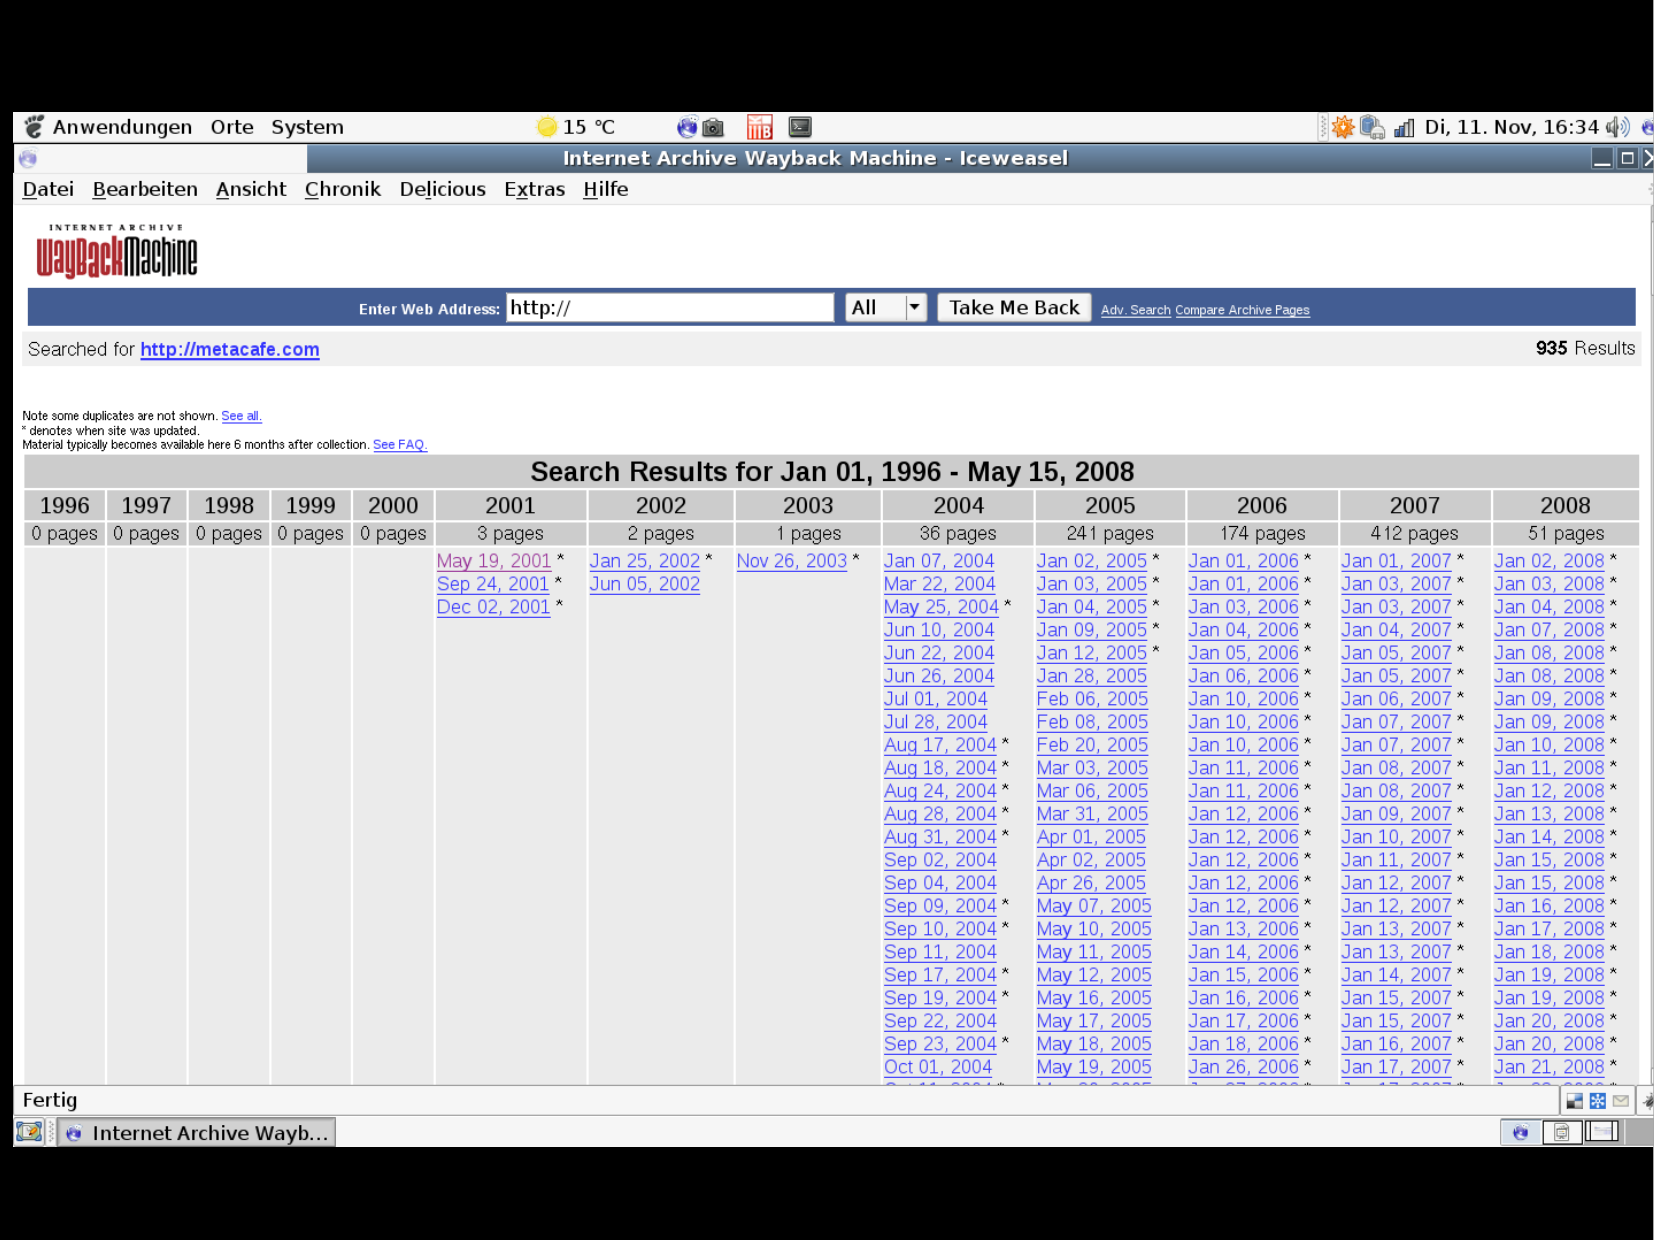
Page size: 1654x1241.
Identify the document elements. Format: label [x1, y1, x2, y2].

picture [13, 112, 1654, 1147]
